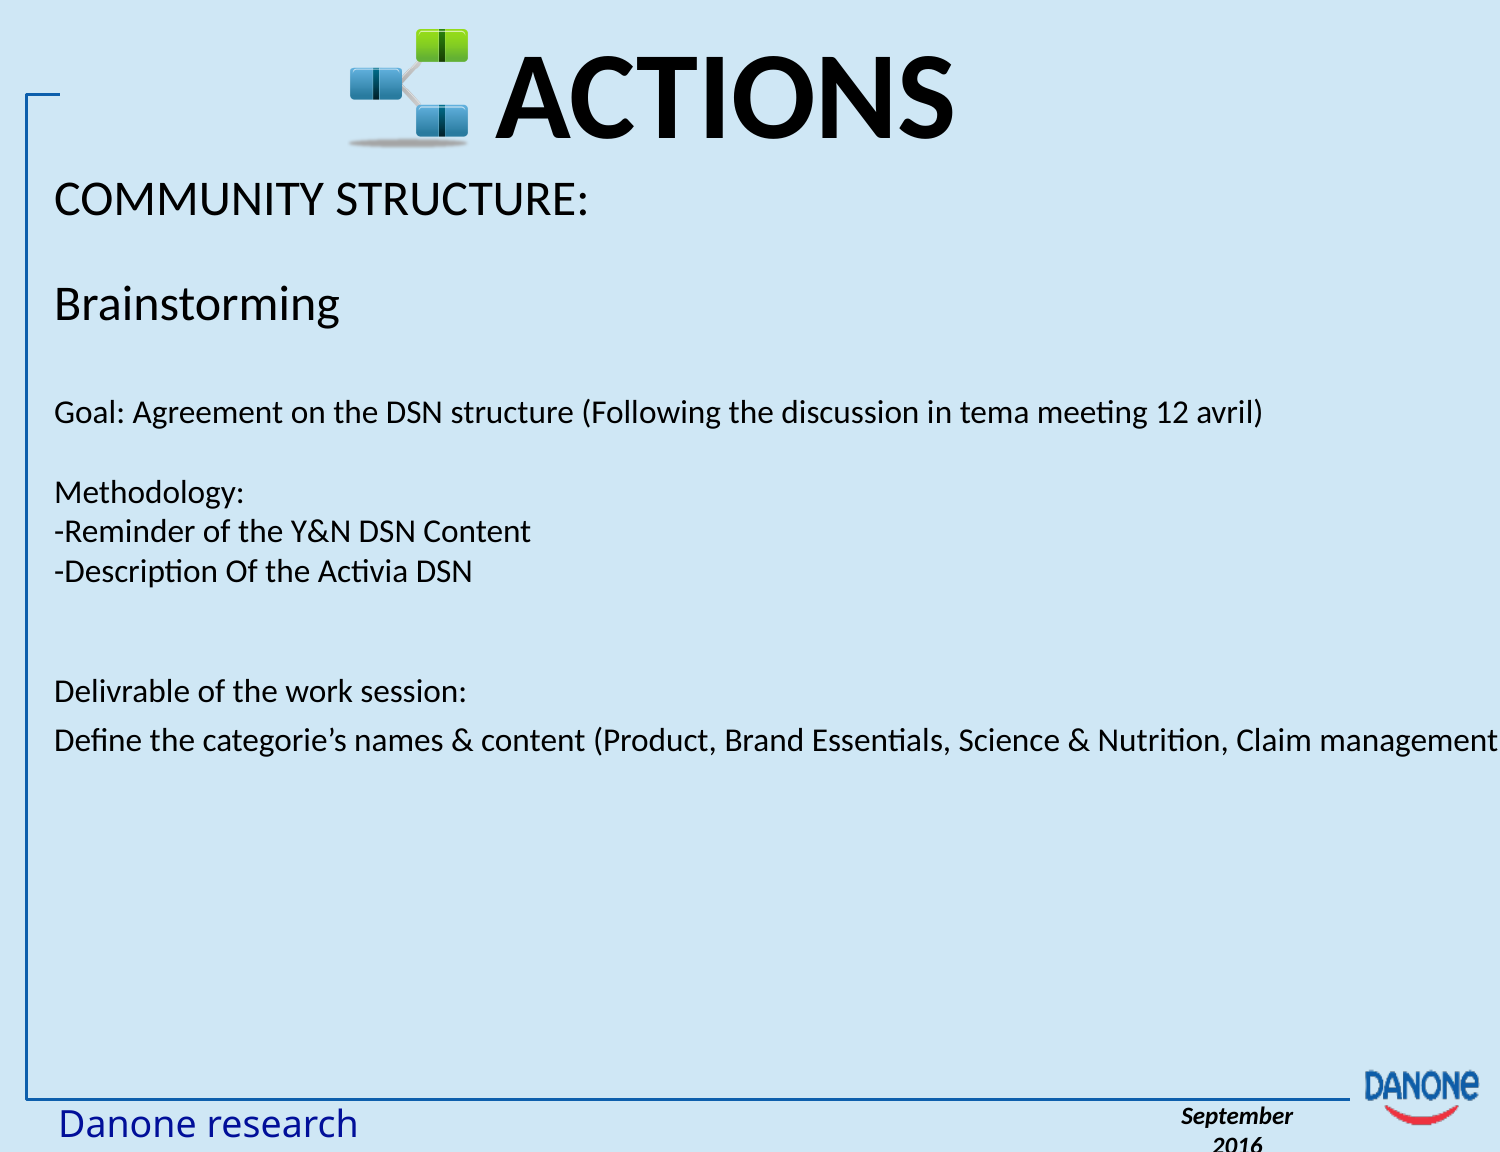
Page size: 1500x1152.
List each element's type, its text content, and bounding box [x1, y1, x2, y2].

picture [347, 28, 470, 150]
text_box COMMUNITY STRUCTURE: Brainstorming Goal: Agreement on the DSN structure (Following the discussion in tema meeting 12 avril) Methodology: -Reminder of the Y&N DSN Content -Description Of the Activia DSN Delivrable of the work session: Define the categorie’s names & content (Product, Brand Essentials, Science & Nutrition, Claim management) [39, 157, 1491, 683]
text_box September 2016 [1147, 1092, 1327, 1152]
picture [1362, 1067, 1482, 1130]
text_box ACTIONS [480, 5, 972, 171]
text_box Danone research [43, 1092, 392, 1152]
